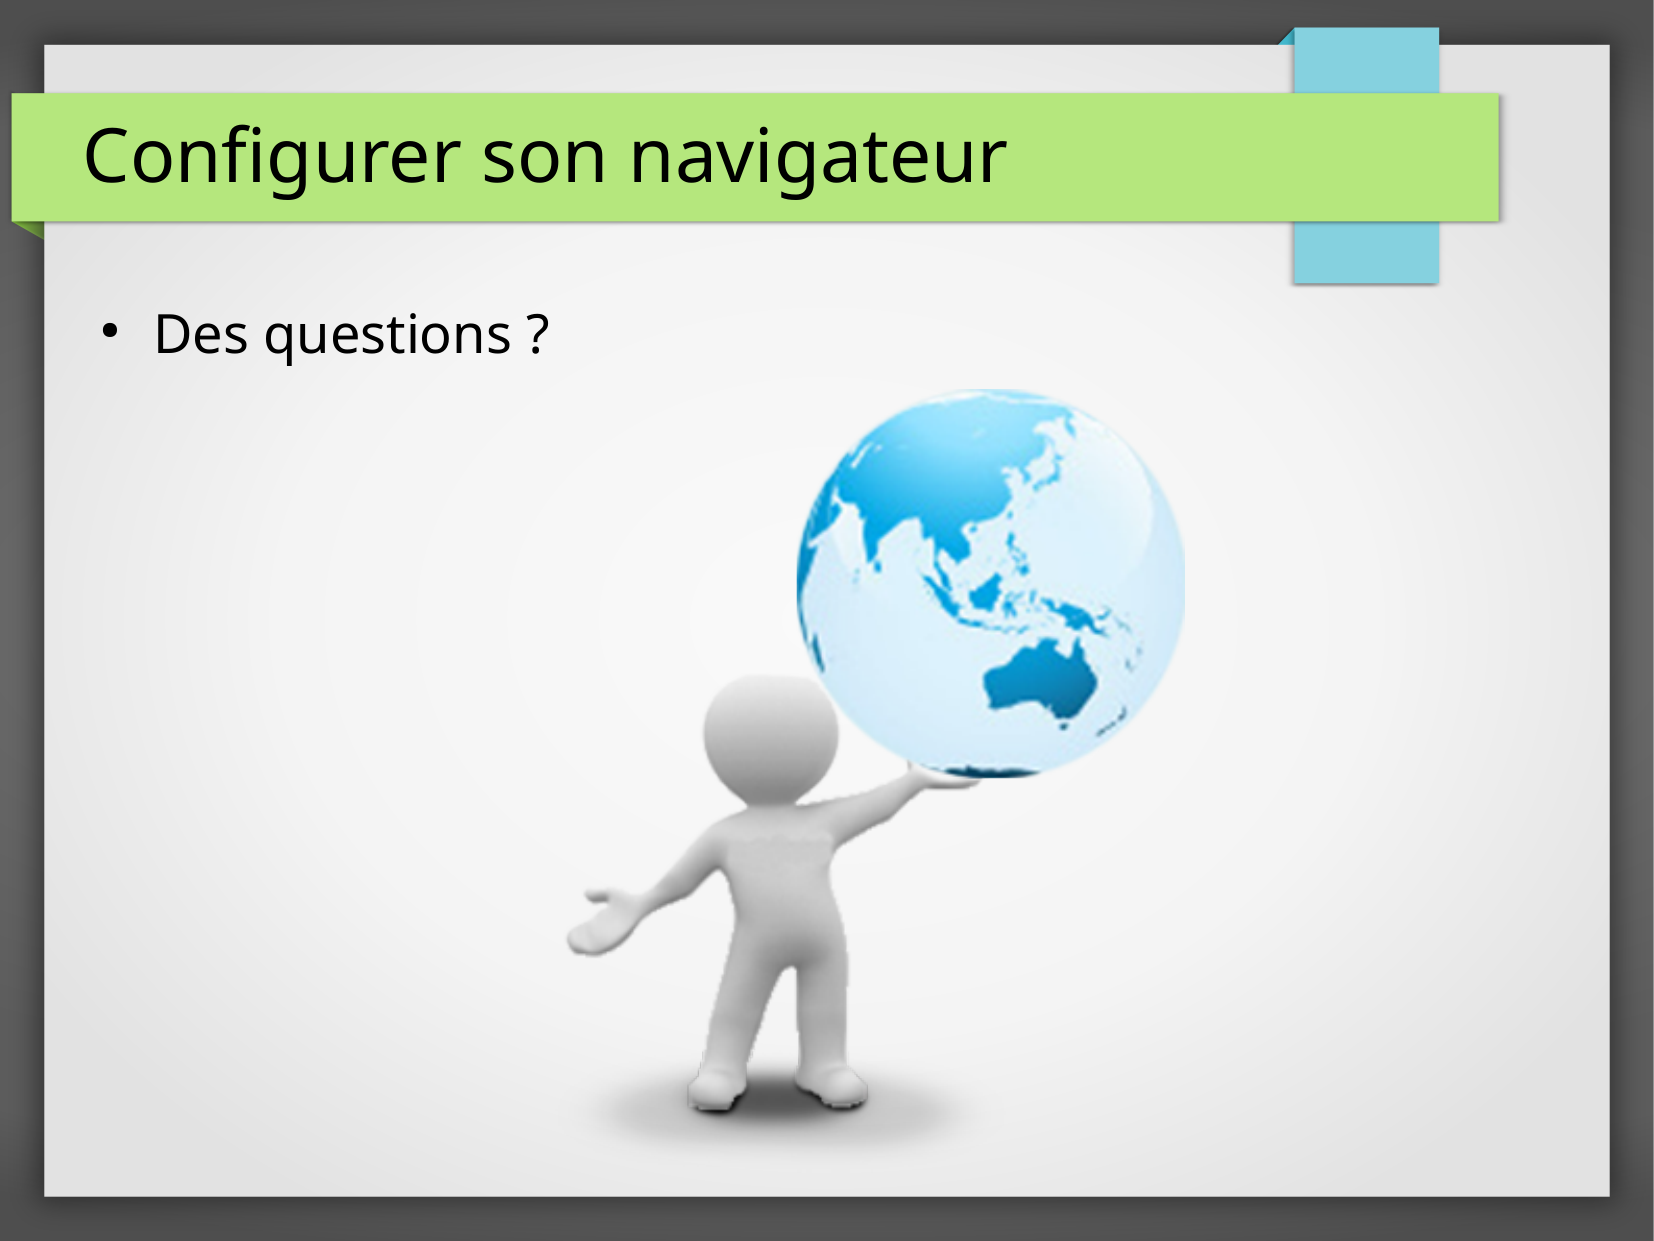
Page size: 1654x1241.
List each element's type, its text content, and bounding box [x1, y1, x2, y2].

list Des questions ? [82, 295, 1571, 1015]
title Configurer son navigateur [82, 60, 1477, 248]
picture [0, 0, 1654, 1241]
